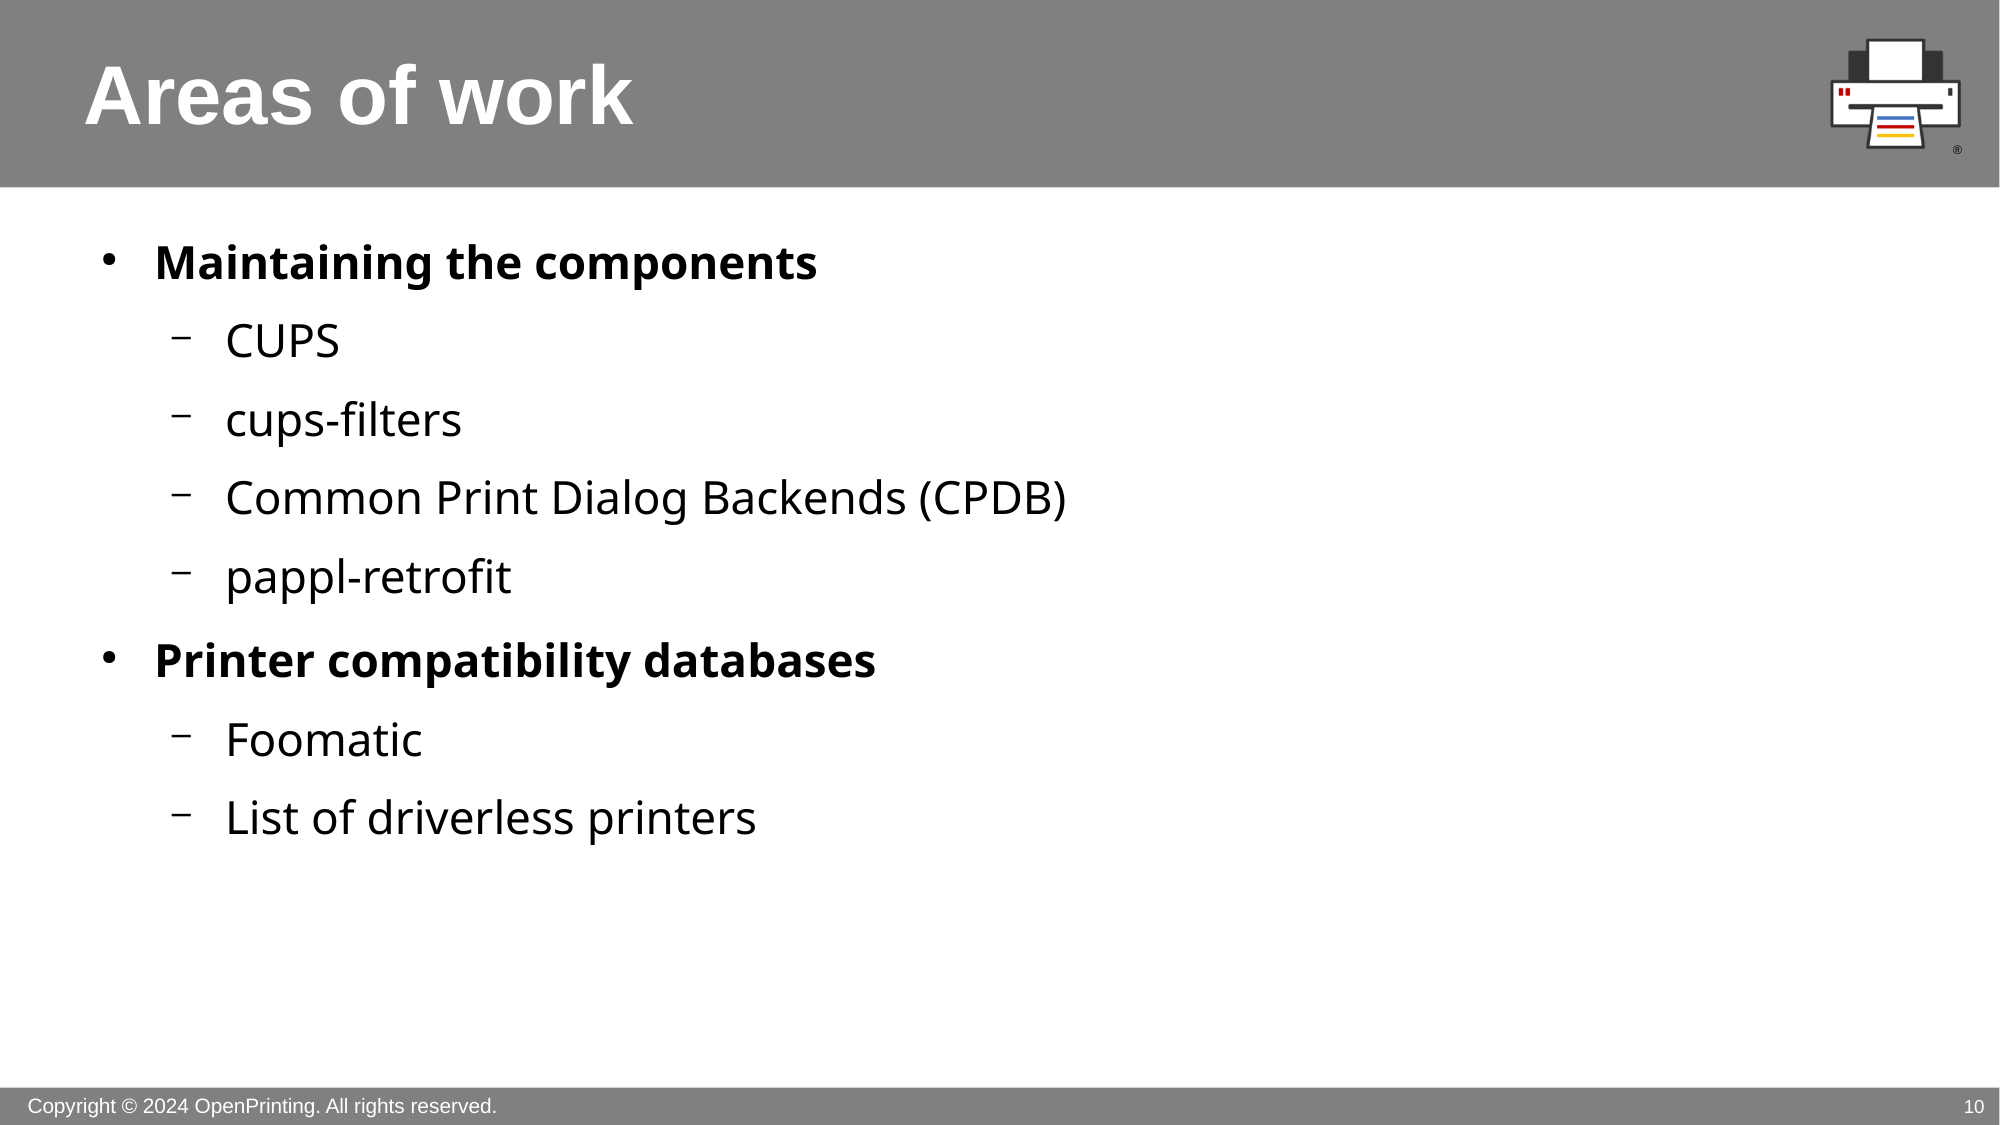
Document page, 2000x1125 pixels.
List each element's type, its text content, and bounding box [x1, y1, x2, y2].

title Areas of work [75, 7, 1786, 175]
picture [1825, 33, 1966, 154]
list Maintaining the components CUPS cups-filters Common Print Dialog Backends (CPDB) pappl-retrofit Printer compatibility databases Foomatic List of driverless printers [75, 224, 1936, 1067]
